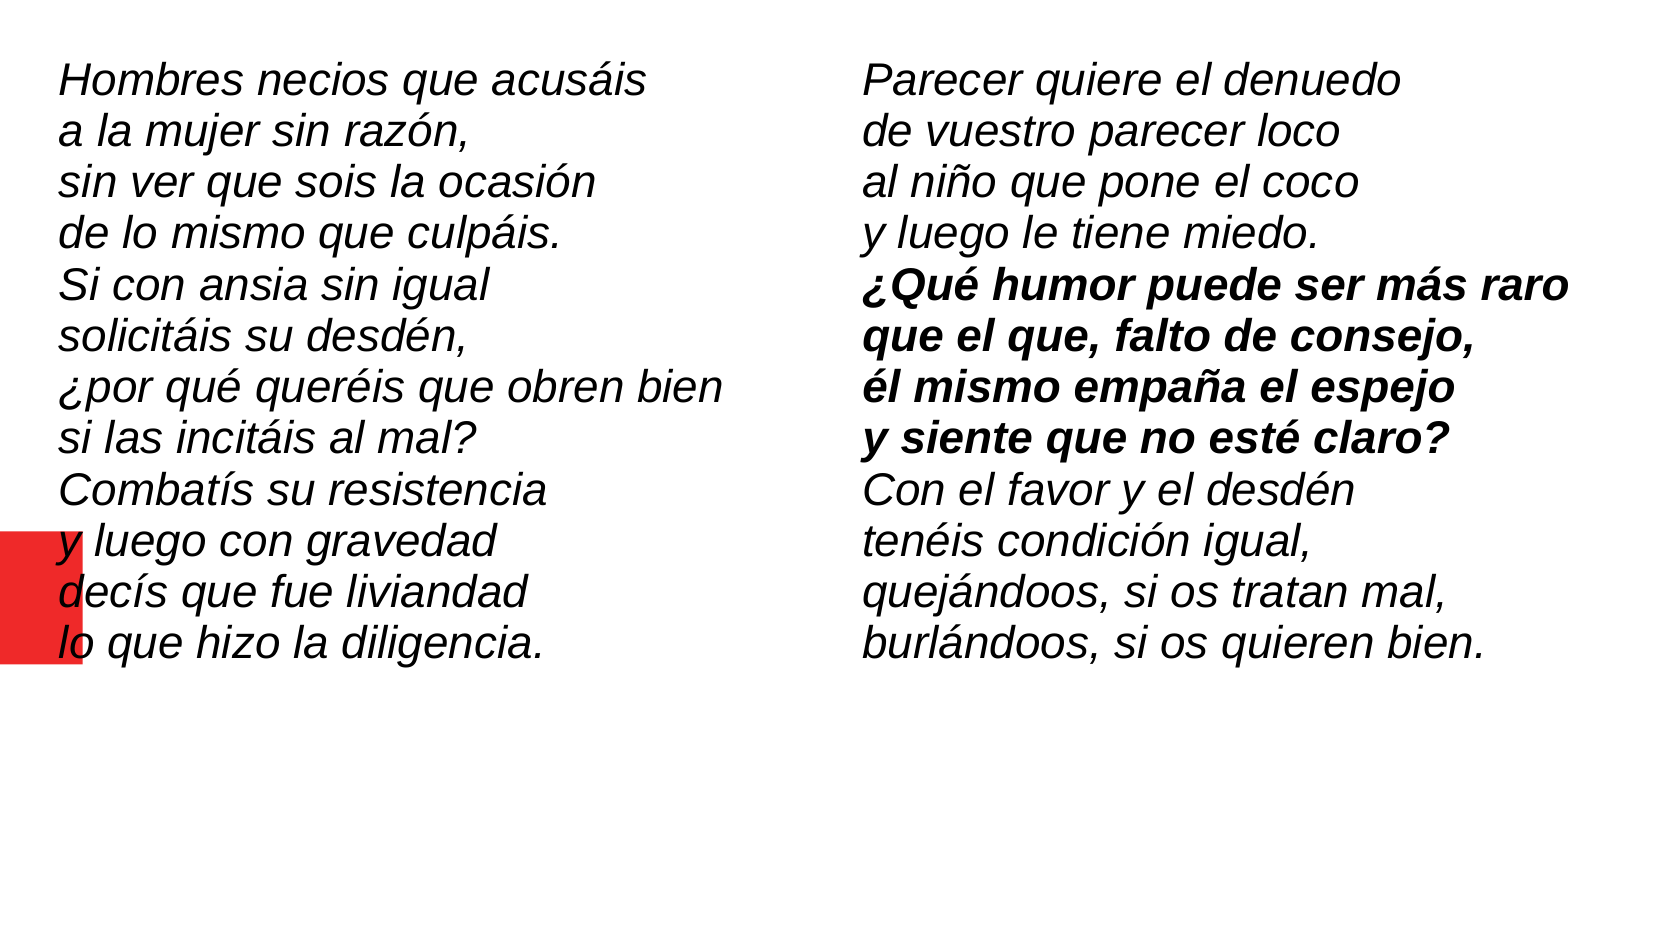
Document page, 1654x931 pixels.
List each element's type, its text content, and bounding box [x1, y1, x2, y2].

list Parecer quiere el denuedo de vuestro parecer loco al niño que pone el coco y luego le tiene miedo. ¿Qué humor puede ser más raro que el que, falto de consejo, él mismo empaña el espejo y siente que no esté claro? Con el favor y el desdén tenéis condición igual, quejándoos, si os tratan mal, burlándoos, si os quieren bien. [862, 53, 1572, 845]
list Hombres necios que acusáis a la mujer sin razón, sin ver que sois la ocasión de lo mismo que culpáis. Si con ansia sin igual solicitáis su desdén, ¿por qué queréis que obren bien si las incitáis al mal? Combatís su resistencia y luego con gravedad decís que fue liviandad lo que hizo la diligencia. [59, 53, 768, 845]
